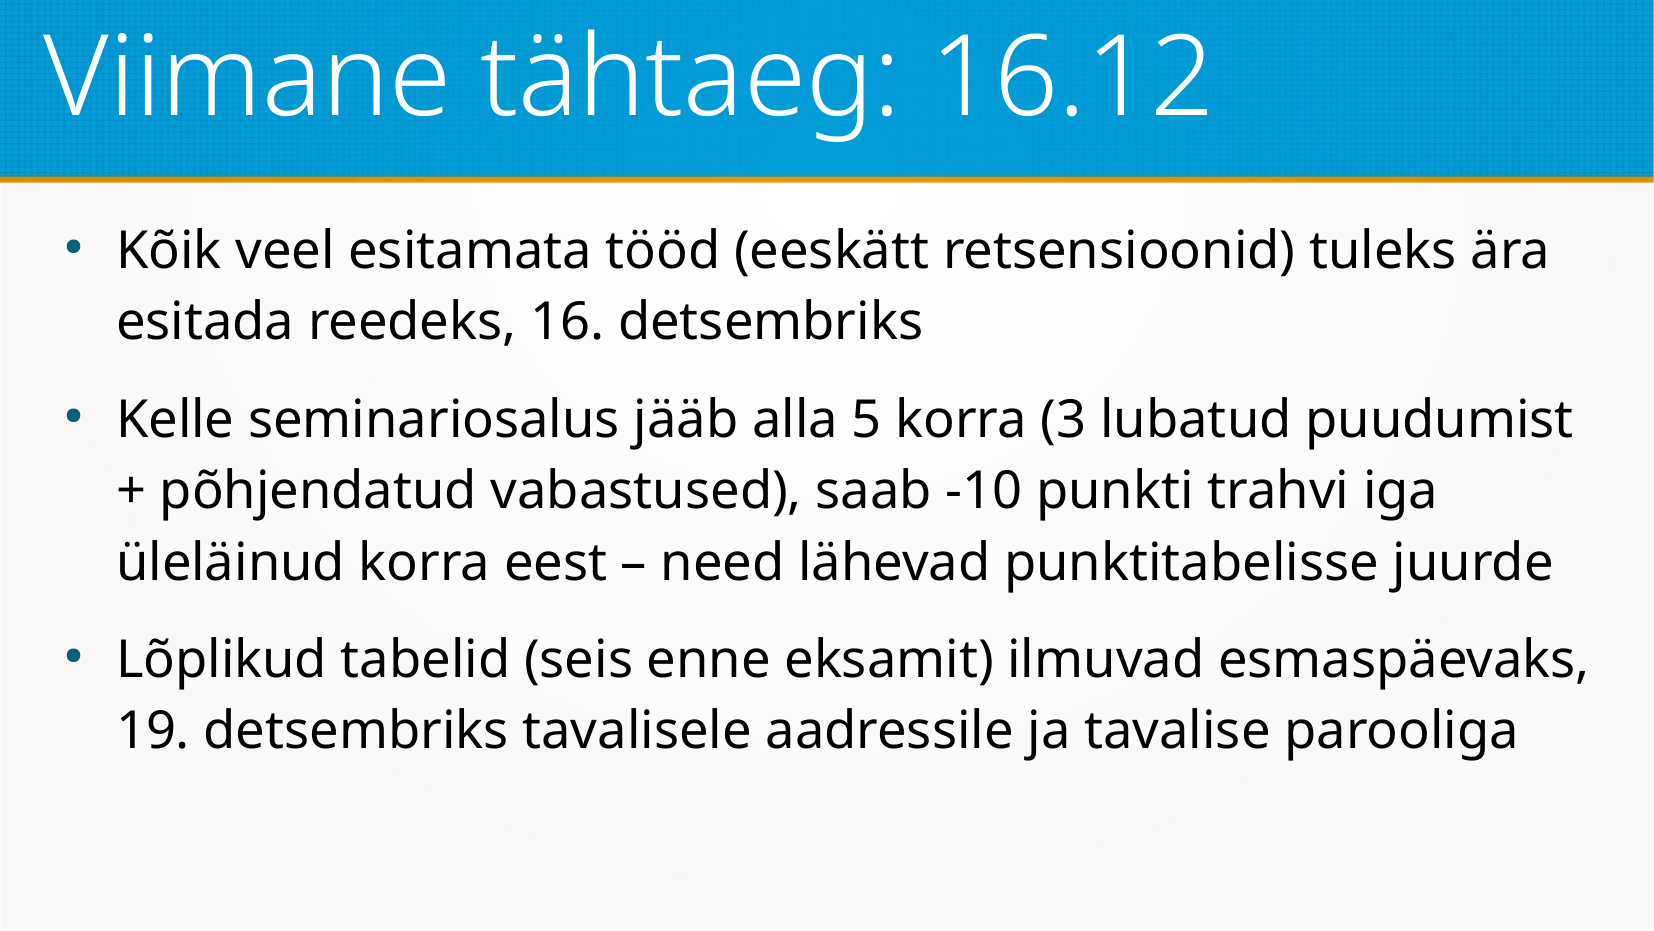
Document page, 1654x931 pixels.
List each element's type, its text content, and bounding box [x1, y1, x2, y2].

list Kõik veel esitamata tööd (eeskätt retsensioonid) tuleks ära esitada reedeks, 16. detsembriks Kelle seminariosalus jääb alla 5 korra (3 lubatud puudumist + põhjendatud vabastused), saab -10 punkti trahvi iga üleläinud korra eest – need lähevad punktitabelisse juurde Lõplikud tabelid (seis enne eksamit) ilmuvad esmaspäevaks, 19. detsembriks tavalisele aadressile ja tavalise parooliga [47, 212, 1607, 902]
picture [0, 175, 1654, 931]
title Viimane tähtaeg: 16.12 [43, 0, 1619, 149]
